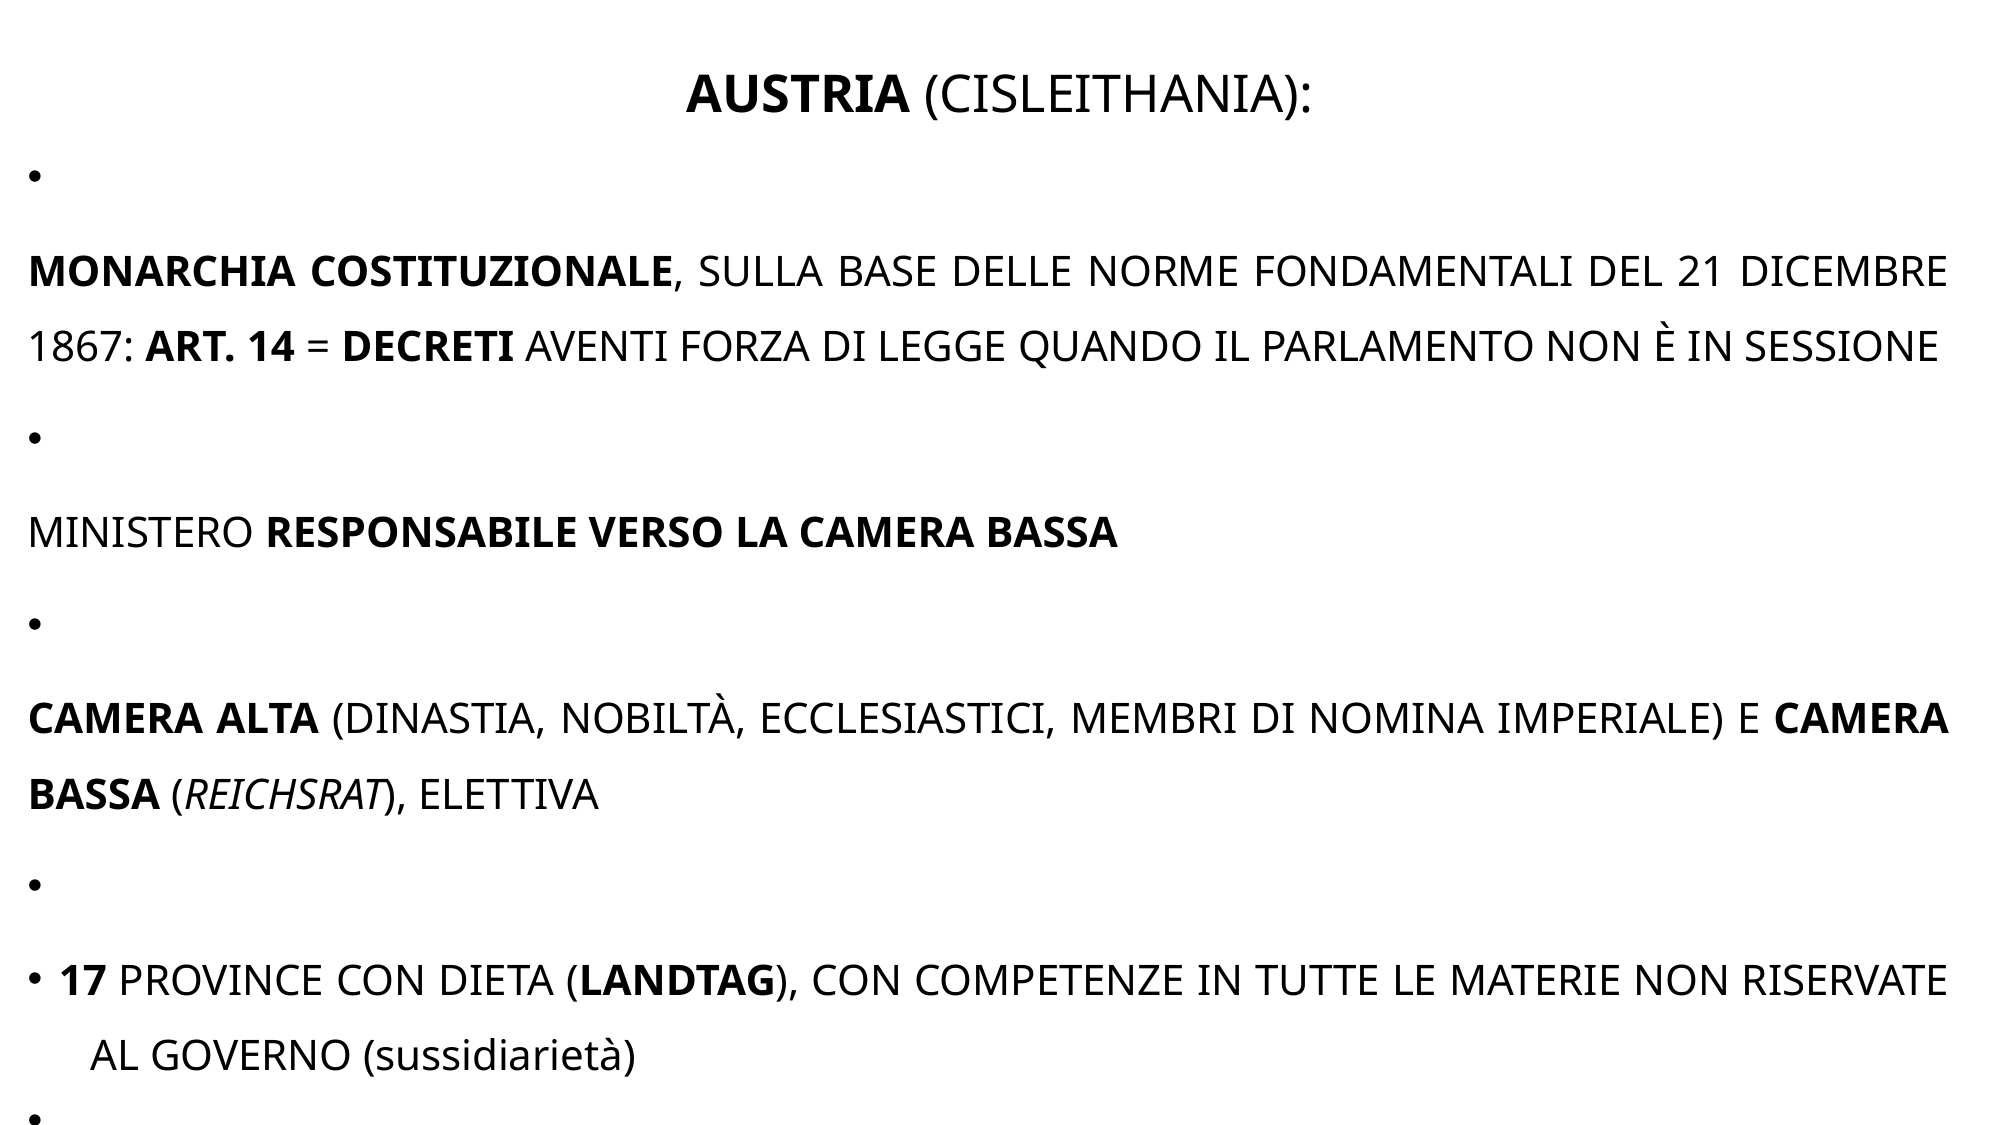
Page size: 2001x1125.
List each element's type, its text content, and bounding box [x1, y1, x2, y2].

list monaRchia costituzionale, sulla base delle norme fondamentali del 21 dicembre 1867: art. 14 = decreti aventi forza di legge quando il parlamento non è in sessione ministero responsabile verso la camera bassa camera alta (dinastia, nobiltà, ecclesiastici, membri di nomina imperiale) e camera bassa (Reichsrat), elettiva 17 province con dieta (Landtag), con competenze in tutte le materiE non riservate al goVerno (sussidiarietà) [12, 148, 1964, 1125]
title Austria (Cisleithania): [137, 59, 1863, 148]
